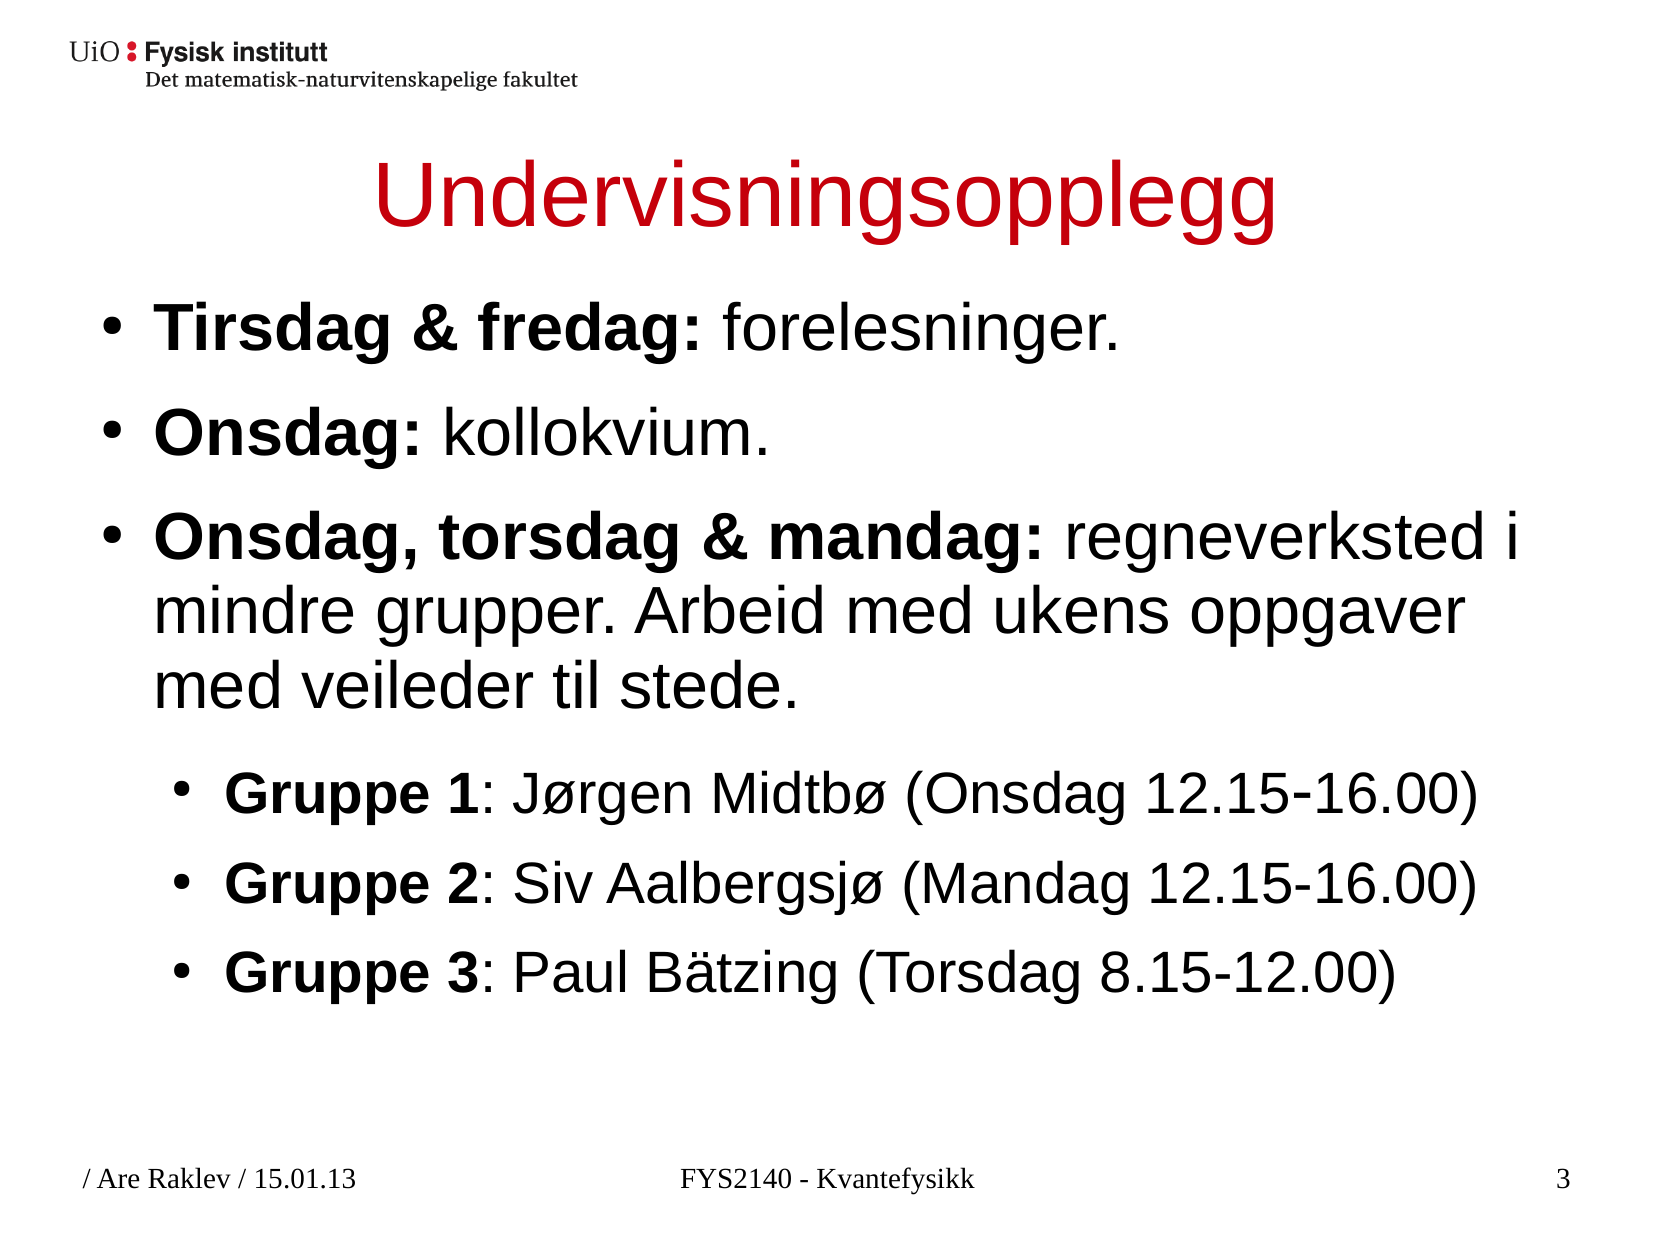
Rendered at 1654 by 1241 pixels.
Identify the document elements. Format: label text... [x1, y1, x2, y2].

picture [68, 37, 581, 93]
list Tirsdag & fredag: forelesninger. Onsdag: kollokvium. Onsdag, torsdag & mandag: regneverksted i mindre grupper. Arbeid med ukens oppgaver med veileder til stede. Gruppe 1: Jørgen Midtbø (Onsdag 12.15-16.00) Gruppe 2: Siv Aalbergsjø (Mandag 12.15-16.00) Gruppe 3: Paul Bätzing (Torsdag 8.15-12.00) [82, 290, 1571, 1094]
title Undervisningsopplegg [82, 90, 1571, 290]
